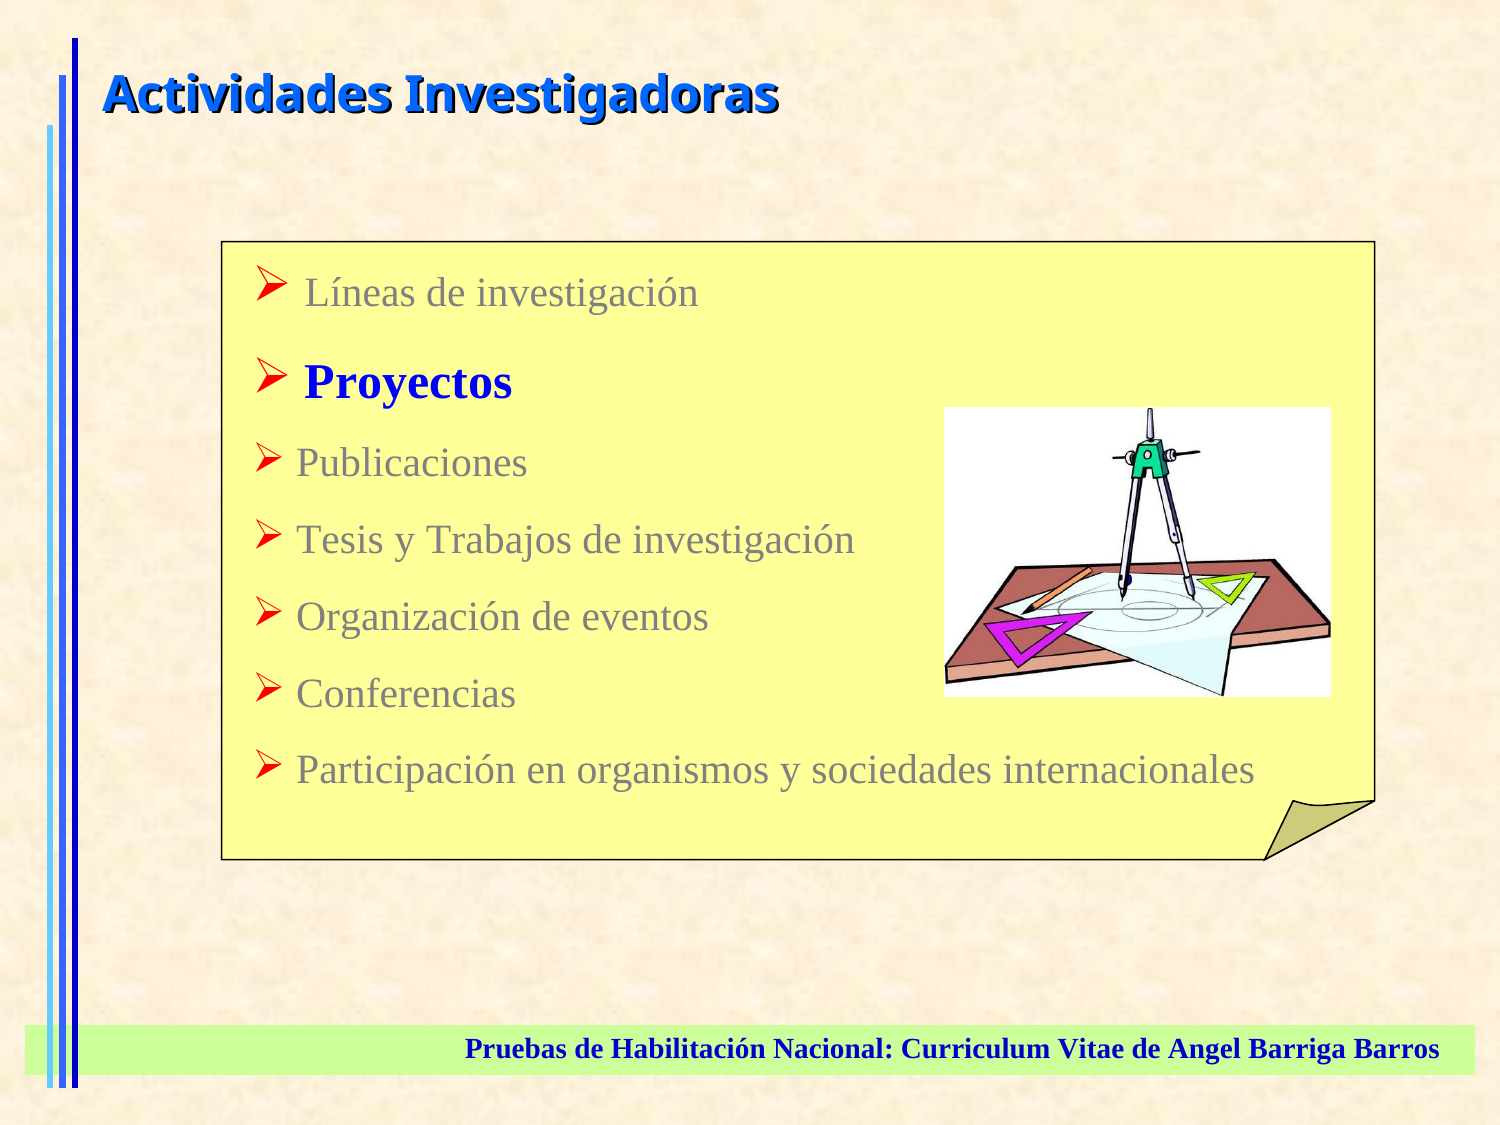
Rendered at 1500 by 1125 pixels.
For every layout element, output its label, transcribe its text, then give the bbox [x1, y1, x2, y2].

text_box [221, 241, 1375, 860]
picture [0, 0, 1500, 1125]
text_box Actividades Investigadoras [87, 49, 794, 134]
text_box Líneas de investigación Proyectos Publicaciones Tesis y Trabajos de investigación Organización de eventos Conferencias Participación en organismos y sociedades internacionales [237, 248, 1271, 801]
